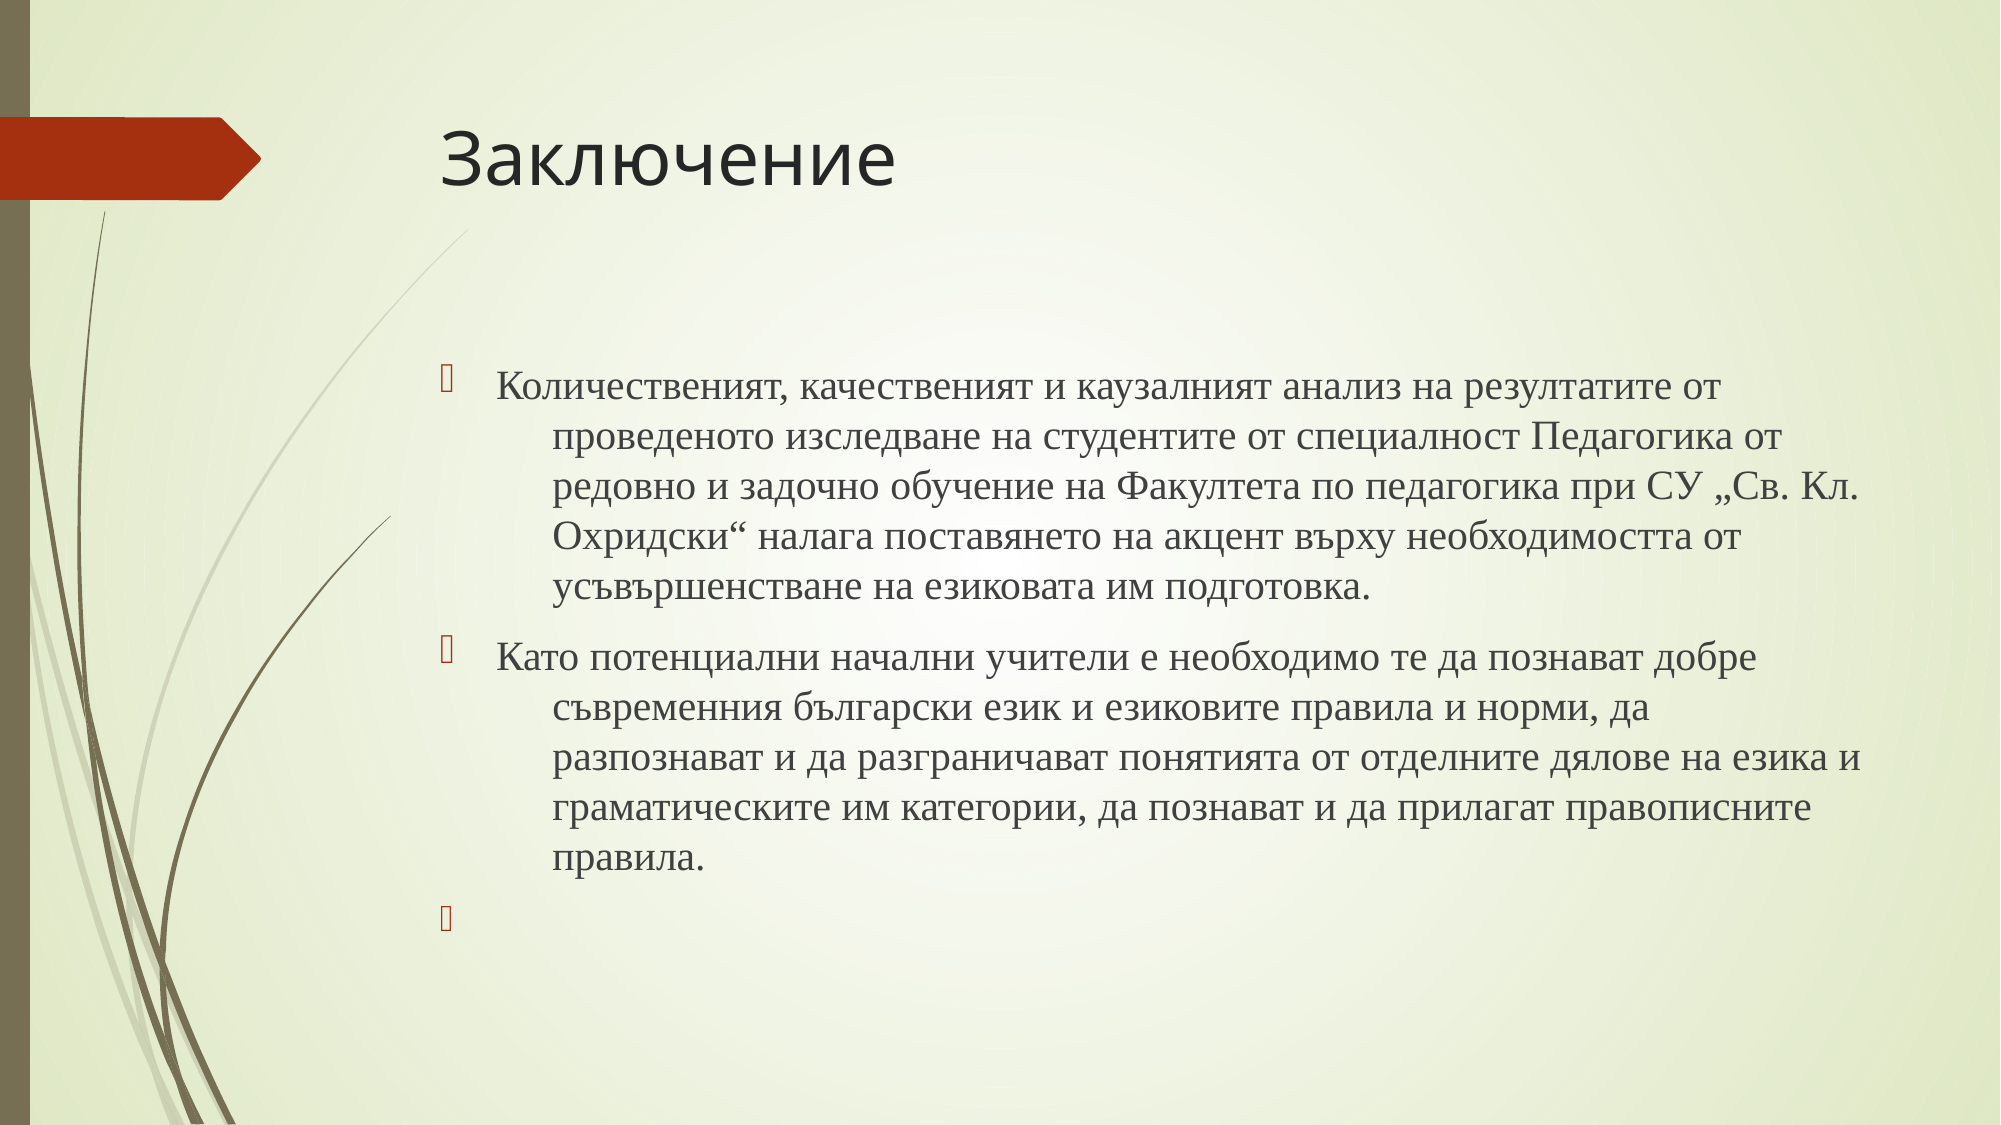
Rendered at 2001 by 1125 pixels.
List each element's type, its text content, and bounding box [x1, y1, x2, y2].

title Заключение [425, 102, 1888, 313]
list Количественият, качественият и каузалният анализ на резултатите от проведеното изследване на студентите от специалност Педагогика от редовно и задочно обучение на Факултета по педагогика при СУ „Св. Кл. Охридски“ налага поставянето на акцент върху необходимостта от усъвършенстване на езиковата им подготовка. Като потенциални начални учители е необходимо те да познават добре съвременния български език и езиковите правила и норми, да разпознават и да разграничават понятията от отделните дялове на езика и граматическите им категории, да познават и да прилагат правописните правила. [424, 350, 1888, 970]
